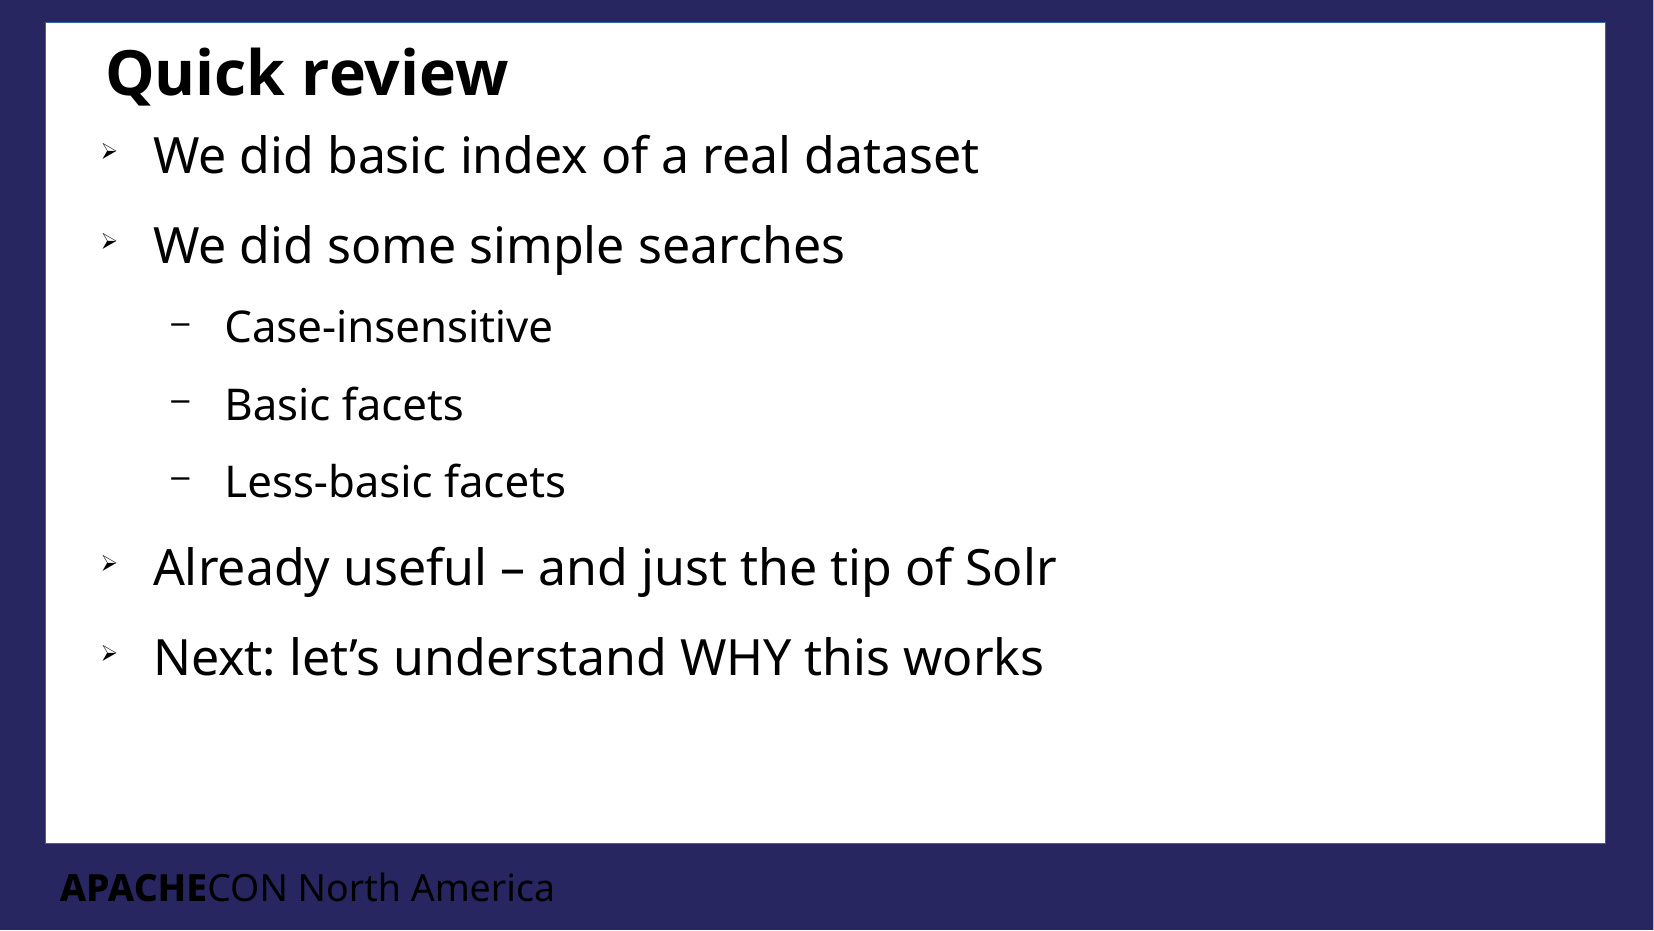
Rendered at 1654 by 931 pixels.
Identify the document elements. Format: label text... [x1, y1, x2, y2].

title Quick review [105, 32, 1546, 110]
list We did basic index of a real dataset We did some simple searches Case-insensitive Basic facets Less-basic facets Already useful – and just the tip of Solr Next: let’s understand WHY this works [82, 120, 1571, 757]
